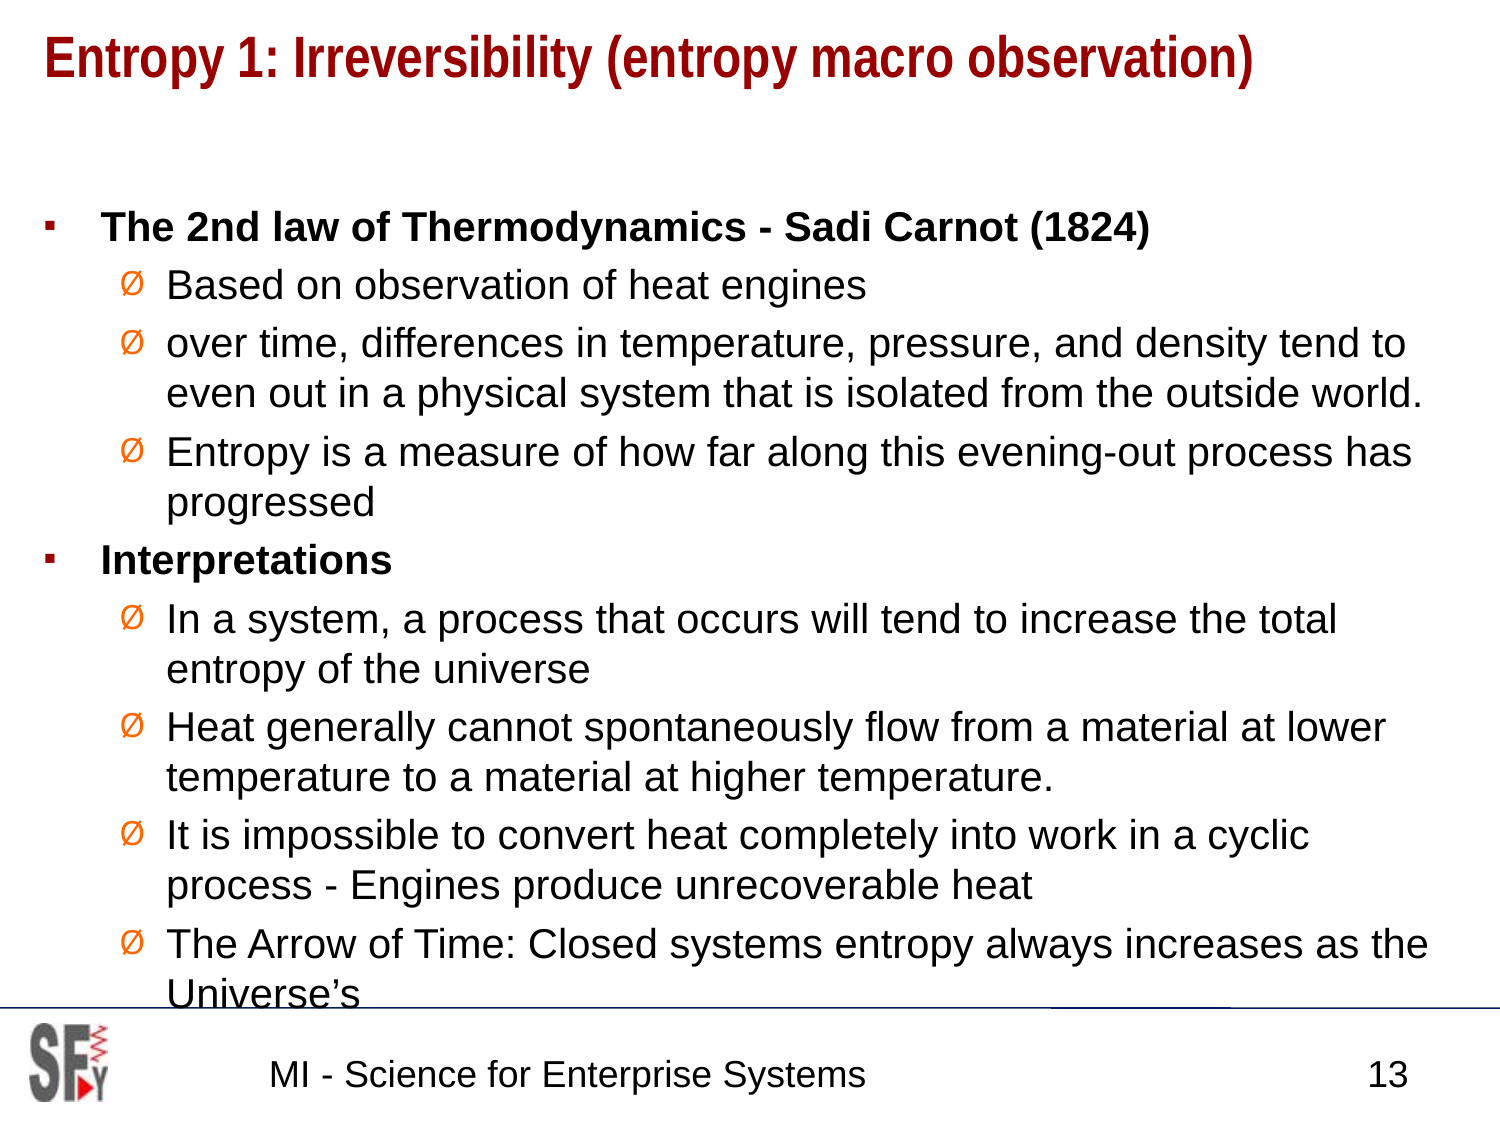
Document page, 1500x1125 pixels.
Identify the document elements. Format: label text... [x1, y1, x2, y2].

slide_number <numéro> [1352, 1034, 1490, 1103]
footer MI - Science for Enterprise Systems [253, 1034, 1336, 1103]
title Entropy 1: Irreversibility (entropy macro observation) [29, 12, 1471, 138]
list The 2nd law of Thermodynamics - Sadi Carnot (1824) Based on observation of heat engines over time, differences in temperature, pressure, and density tend to even out in a physical system that is isolated from the outside world. Entropy is a measure of how far along this evening-out process has progressed Interpretations In a system, a process that occurs will tend to increase the total entropy of the universe Heat generally cannot spontaneously flow from a material at lower temperature to a material at higher temperature. It is impossible to convert heat completely into work in a cyclic process - Engines produce unrecoverable heat The Arrow of Time: Closed systems entropy always increases as the Universe’s [29, 184, 1471, 988]
picture [29, 1023, 108, 1102]
